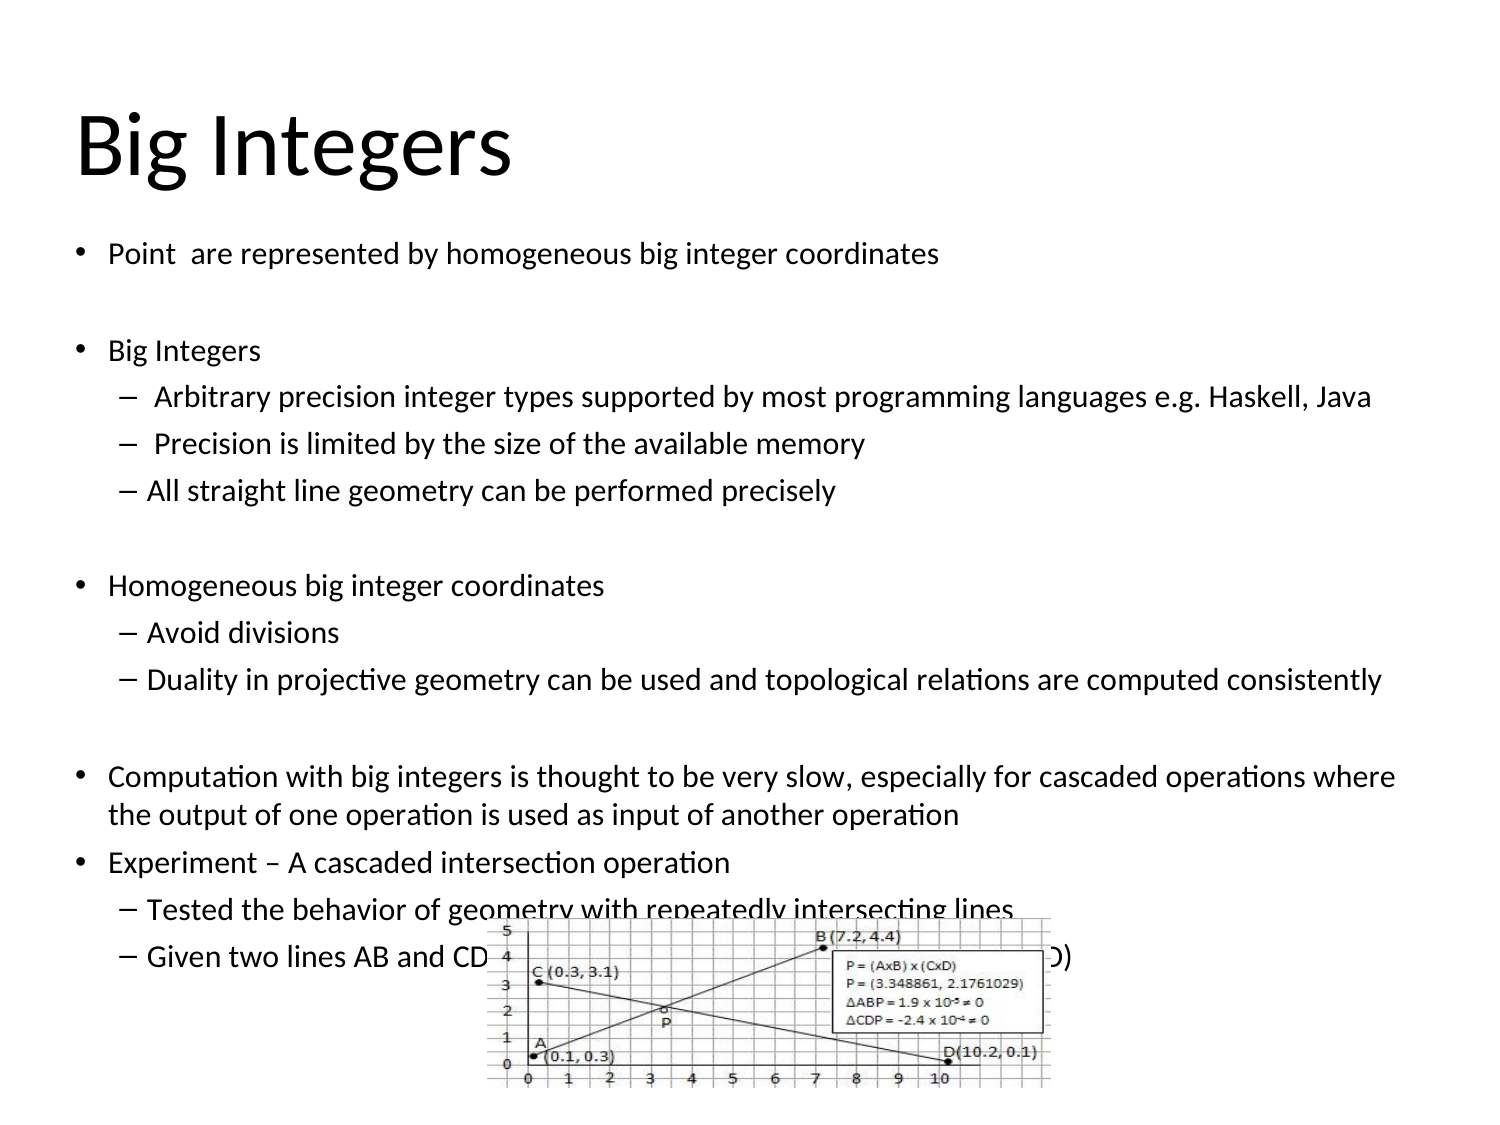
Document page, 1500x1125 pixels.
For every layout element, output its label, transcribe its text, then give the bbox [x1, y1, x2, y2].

list Point are represented by homogeneous big integer coordinates Big Integers Arbitrary precision integer types supported by most programming languages e.g. Haskell, Java Precision is limited by the size of the available memory All straight line geometry can be performed precisely Homogeneous big integer coordinates Avoid divisions Duality in projective geometry can be used and topological relations are computed consistently Computation with big integers is thought to be very slow, especially for cascaded operations where the output of one operation is used as input of another operation Experiment – A cascaded intersection operation Tested the behavior of geometry with repeatedly intersecting lines Given two lines AB and CD, the intersection point P is P=(A x B) x (C x D) [75, 232, 1426, 1088]
picture [487, 918, 1051, 1088]
title Big Integers [75, 52, 1425, 226]
